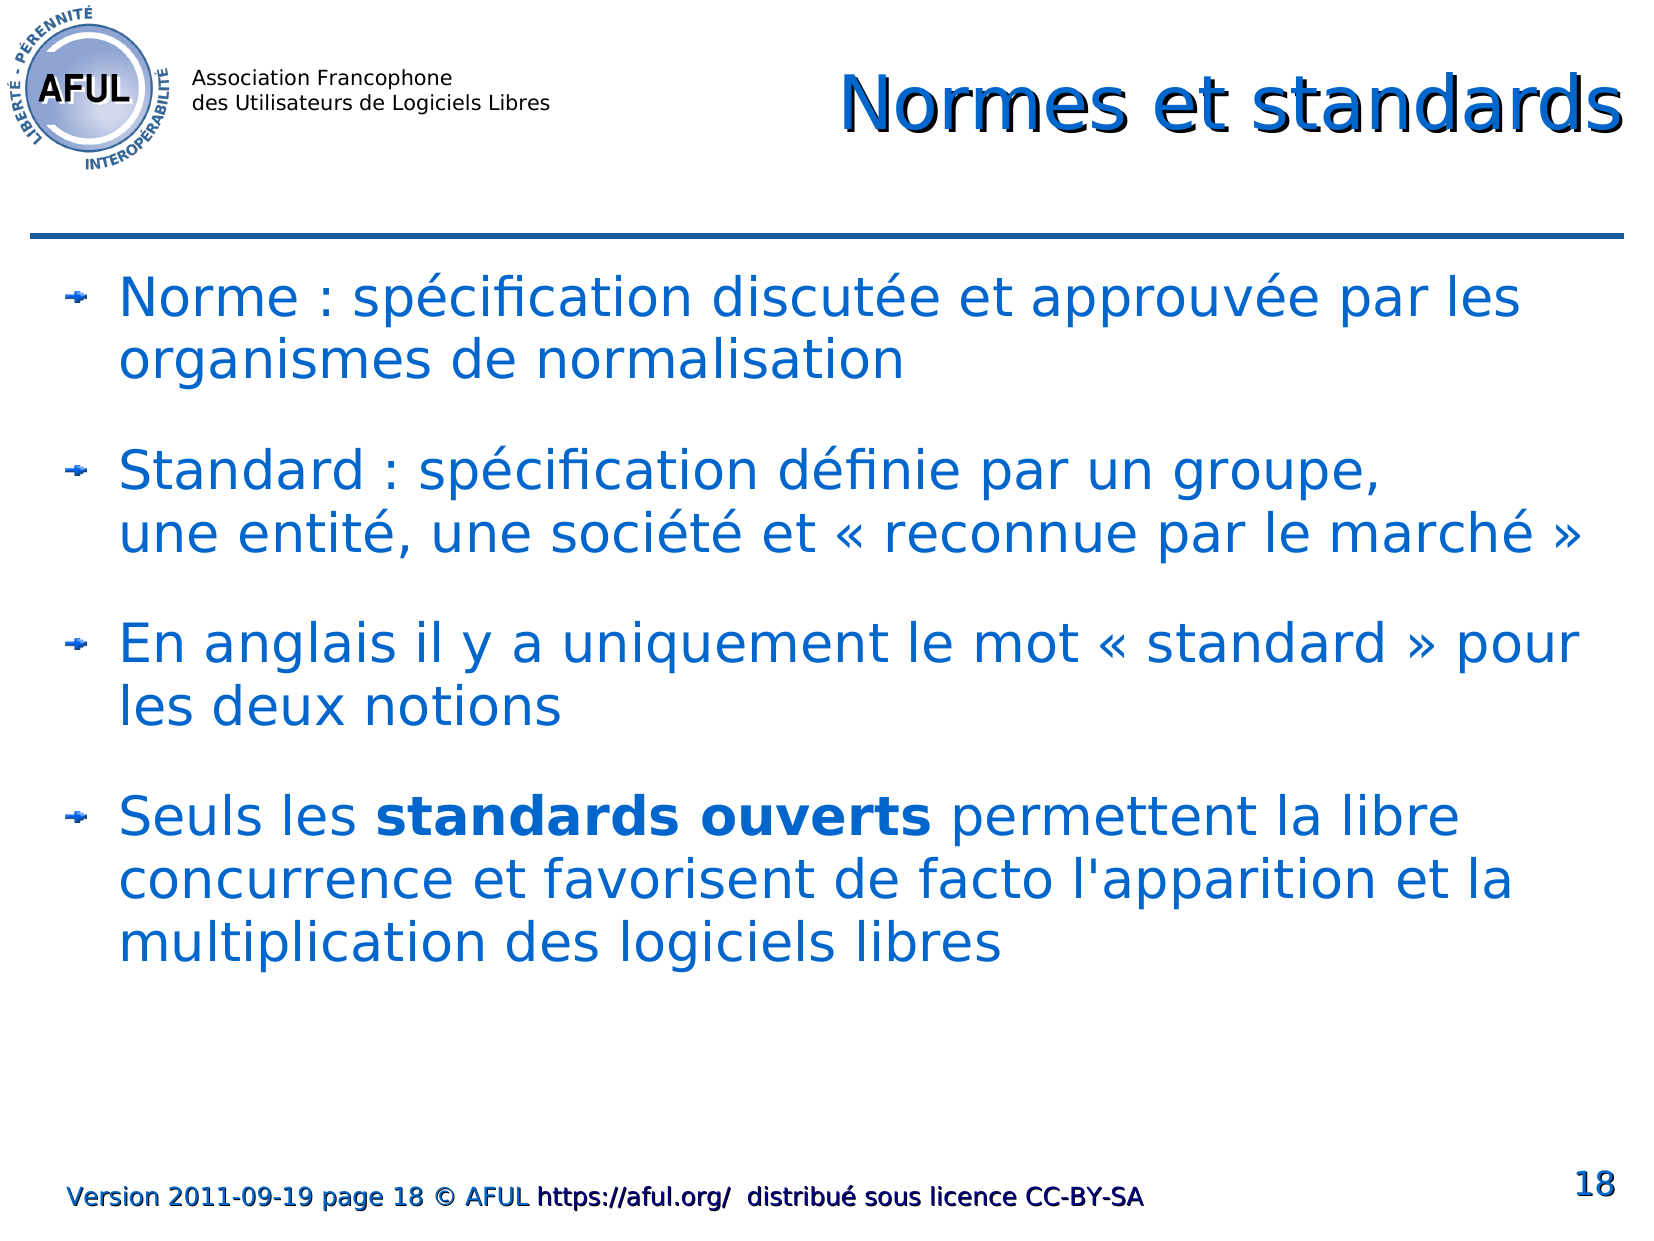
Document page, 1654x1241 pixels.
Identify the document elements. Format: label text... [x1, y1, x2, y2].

list Norme : spécification discutée et approuvée par les organismes de normalisation Standard : spécification définie par un groupe, une entité, une société et « reconnue par le marché » En anglais il y a uniquement le mot « standard » pour les deux notions Seuls les standards ouverts permettent la libre concurrence et favorisent de facto l'apparition et la multiplication des logiciels libres [47, 265, 1595, 1211]
title Normes et standards [501, 0, 1625, 207]
picture [0, 0, 178, 178]
